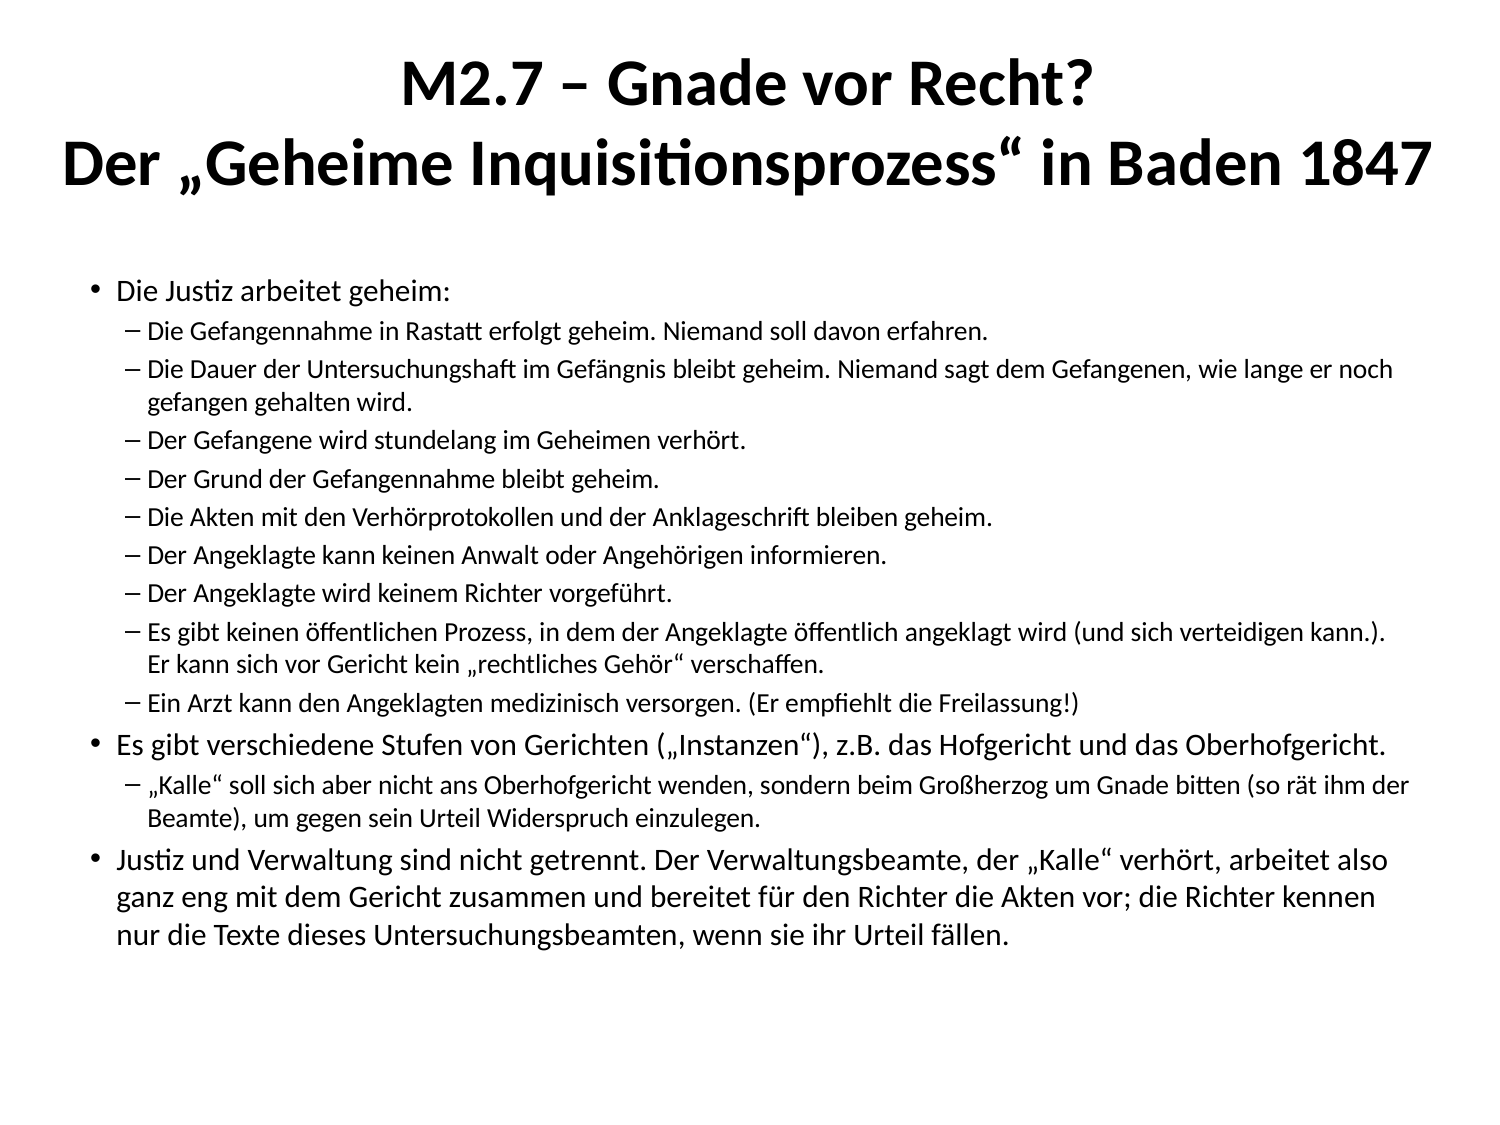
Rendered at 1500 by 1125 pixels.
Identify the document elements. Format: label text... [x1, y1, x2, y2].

title M2.7 – Gnade vor Recht? Der „Geheime Inquisitionsprozess“ in Baden 1847 [41, 7, 1471, 230]
list Die Justiz arbeitet geheim: Die Gefangennahme in Rastatt erfolgt geheim. Niemand soll davon erfahren. Die Dauer der Untersuchungshaft im Gefängnis bleibt geheim. Niemand sagt dem Gefangenen, wie lange er noch gefangen gehalten wird. Der Gefangene wird stundelang im Geheimen verhört. Der Grund der Gefangennahme bleibt geheim. Die Akten mit den Verhörprotokollen und der Anklageschrift bleiben geheim. Der Angeklagte kann keinen Anwalt oder Angehörigen informieren. Der Angeklagte wird keinem Richter vorgeführt. Es gibt keinen öffentlichen Prozess, in dem der Angeklagte öffentlich angeklagt wird (und sich verteidigen kann.). Er kann sich vor Gericht kein „rechtliches Gehör“ verschaffen. Ein Arzt kann den Angeklagten medizinisch versorgen. (Er empfiehlt die Freilassung!) Es gibt verschiedene Stufen von Gerichten („Instanzen“), z.B. das Hofgericht und das Oberhofgericht. „Kalle“ soll sich aber nicht ans Oberhofgericht wenden, sondern beim Großherzog um Gnade bitten (so rät ihm der Beamte), um gegen sein Urteil Widerspruch einzulegen. Justiz und Verwaltung sind nicht getrennt. Der Verwaltungsbeamte, der „Kalle“ verhört, arbeitet also ganz eng mit dem Gericht zusammen und bereitet für den Richter die Akten vor; die Richter kennen nur die Texte dieses Untersuchungsbeamten, wenn sie ihr Urteil fällen. [75, 262, 1425, 1005]
